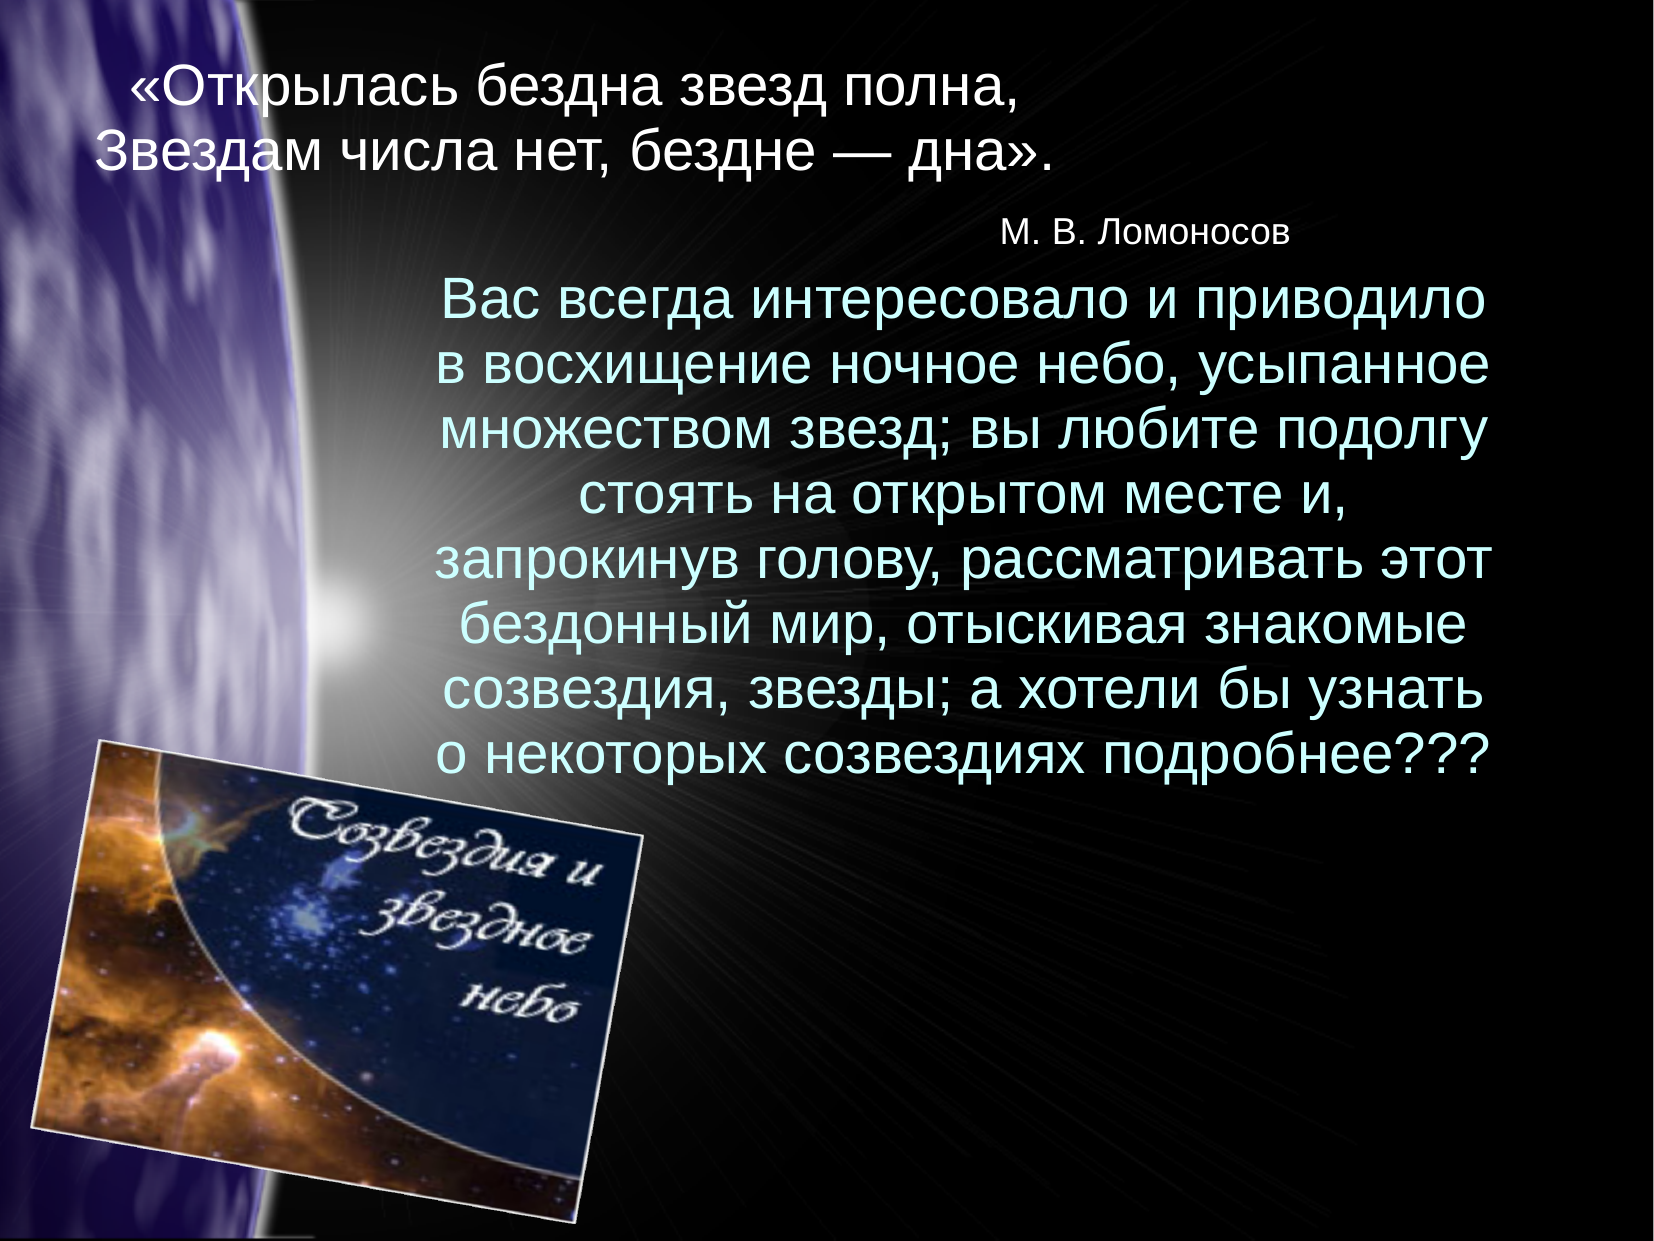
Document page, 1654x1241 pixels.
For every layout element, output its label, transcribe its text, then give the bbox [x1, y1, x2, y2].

title «Открылась бездна звезд полна, Звездам числа нет, бездне — дна». [0, 0, 1151, 208]
list Вас всегда интересовало и приводило в восхищение ночное небо, усыпанное множеством звезд; вы любите подолгу стоять на открытом месте и, запрокинув голову, рассматривать этот бездонный мир, отыскивая знакомые созвездия, звезды; а хотели бы узнать о некоторых созвездиях подробнее??? [354, 265, 1503, 1137]
text_box М. В. Ломоносов [974, 203, 1365, 247]
picture [0, 0, 1654, 1241]
